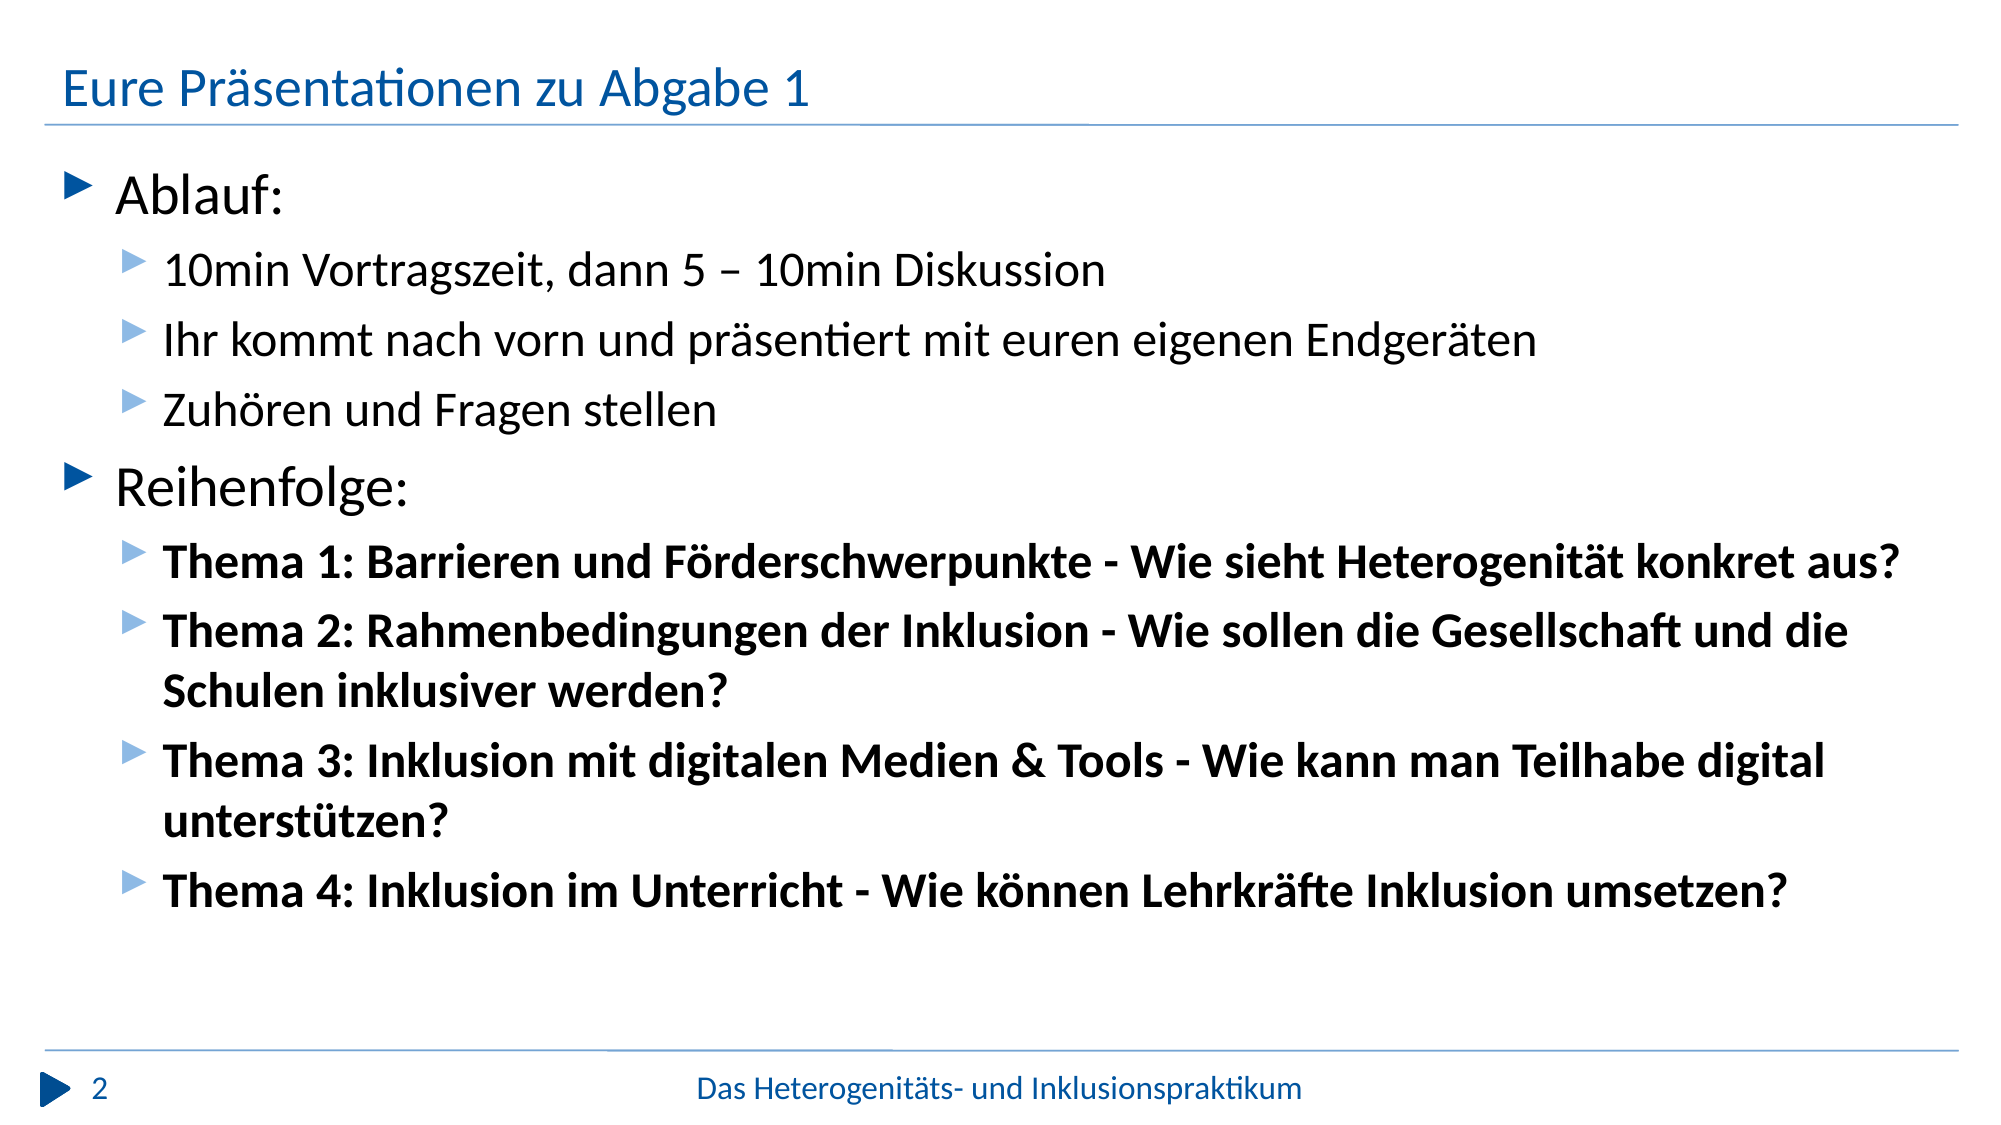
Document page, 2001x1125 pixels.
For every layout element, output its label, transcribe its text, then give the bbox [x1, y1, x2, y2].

list Ablauf: 10min Vortragszeit, dann 5 – 10min Diskussion Ihr kommt nach vorn und präsentiert mit euren eigenen Endgeräten Zuhören und Fragen stellen Reihenfolge: Thema 1: Barrieren und Förderschwerpunkte - Wie sieht Heterogenität konkret aus? Thema 2: Rahmenbedingungen der Inklusion - Wie sollen die Gesellschaft und die Schulen inklusiver werden? Thema 3: Inklusion mit digitalen Medien & Tools - Wie kann man Teilhabe digital unterstützen? Thema 4: Inklusion im Unterricht - Wie können Lehrkräfte Inklusion umsetzen? [44, 149, 1959, 1035]
title Eure Präsentationen zu Abgabe 1 [47, 42, 1959, 125]
footer Das Heterogenitäts- und Inklusionspraktikum [488, 1058, 1512, 1119]
